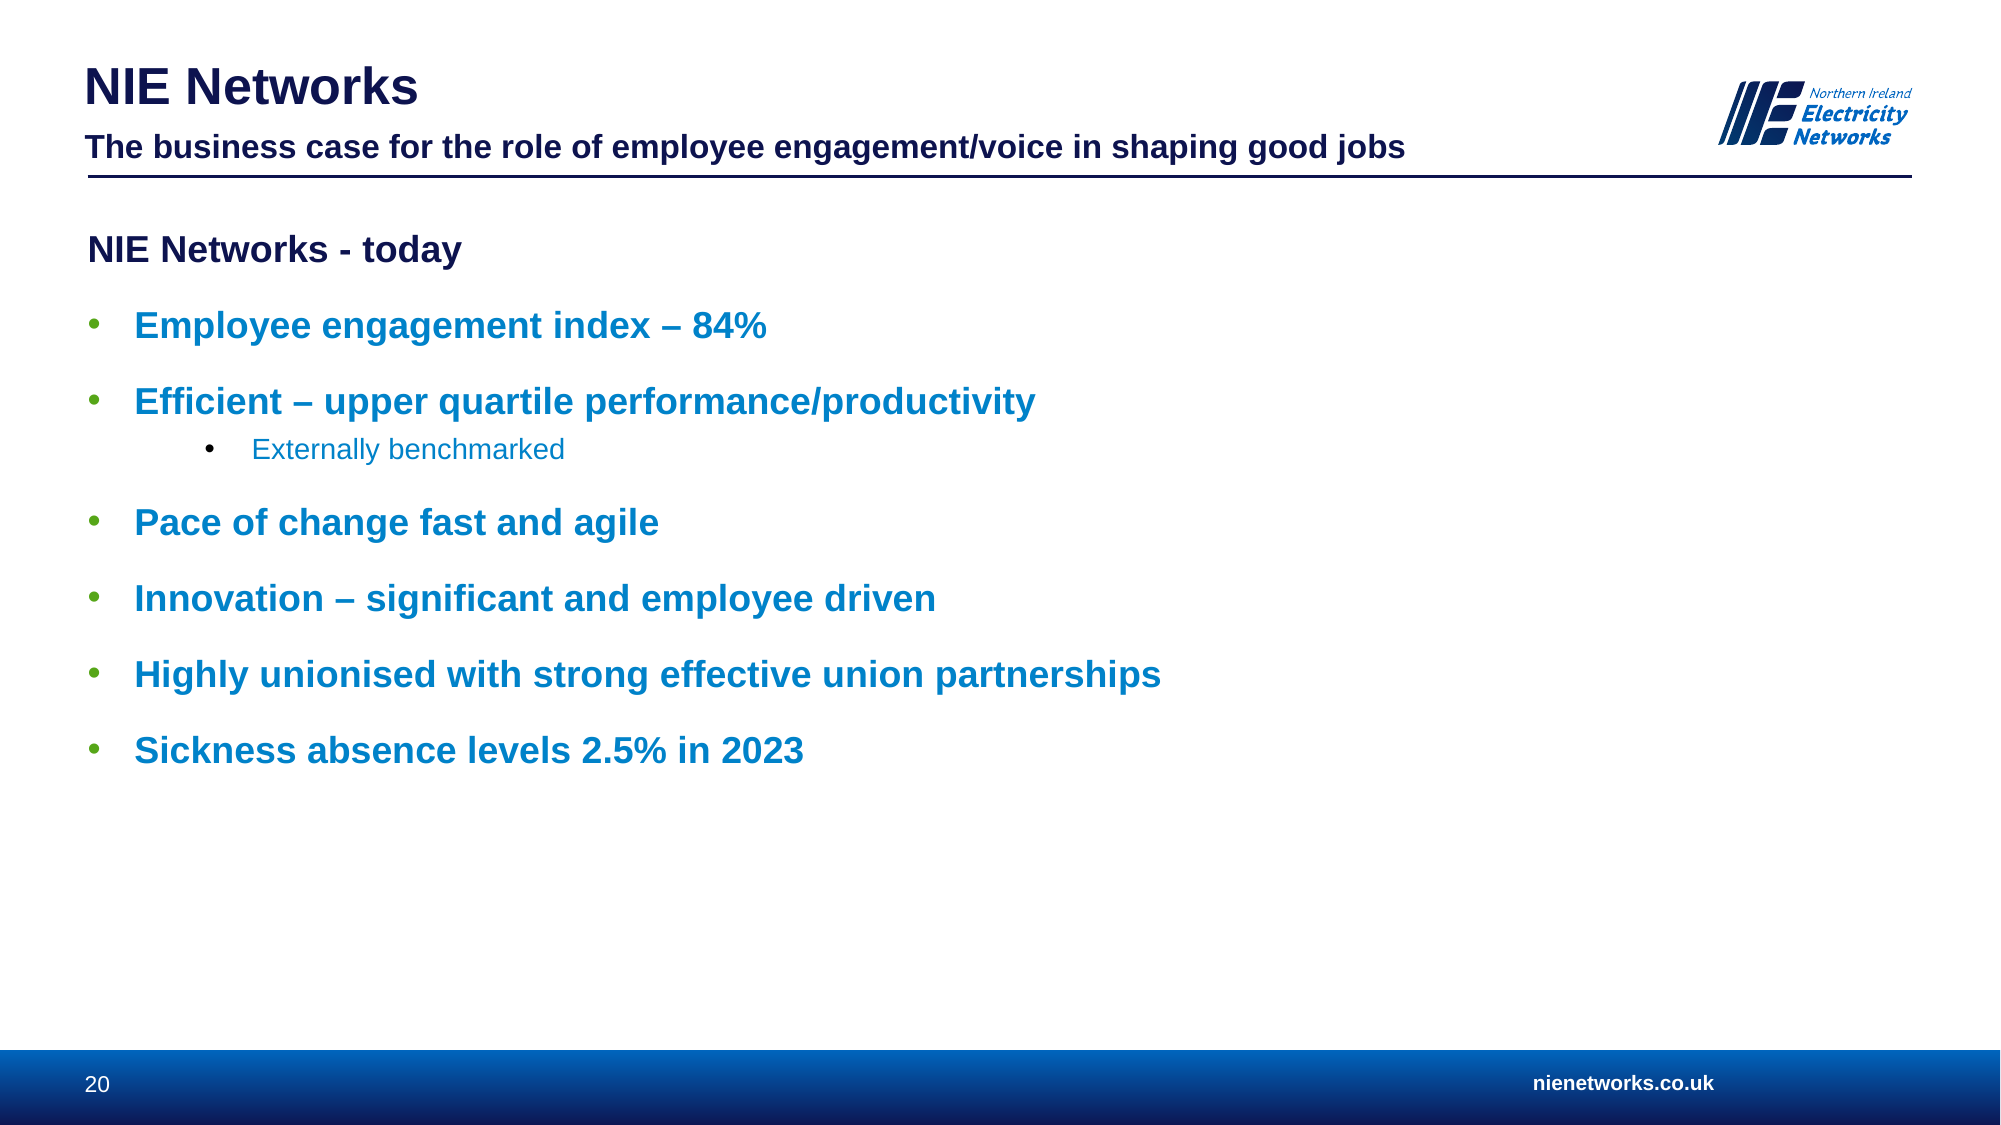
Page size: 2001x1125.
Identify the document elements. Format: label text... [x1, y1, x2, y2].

text_box [84, 1062, 169, 1105]
title NIE Networks The business case for the role of employee engagement/voice in shaping good jobs [84, 57, 1493, 175]
list NIE Networks - today Employee engagement index – 84% Efficient – upper quartile performance/productivity Externally benchmarked Pace of change fast and agile Innovation – significant and employee driven Highly unionised with strong effective union partnerships Sickness absence levels 2.5% in 2023 [87, 217, 1354, 988]
